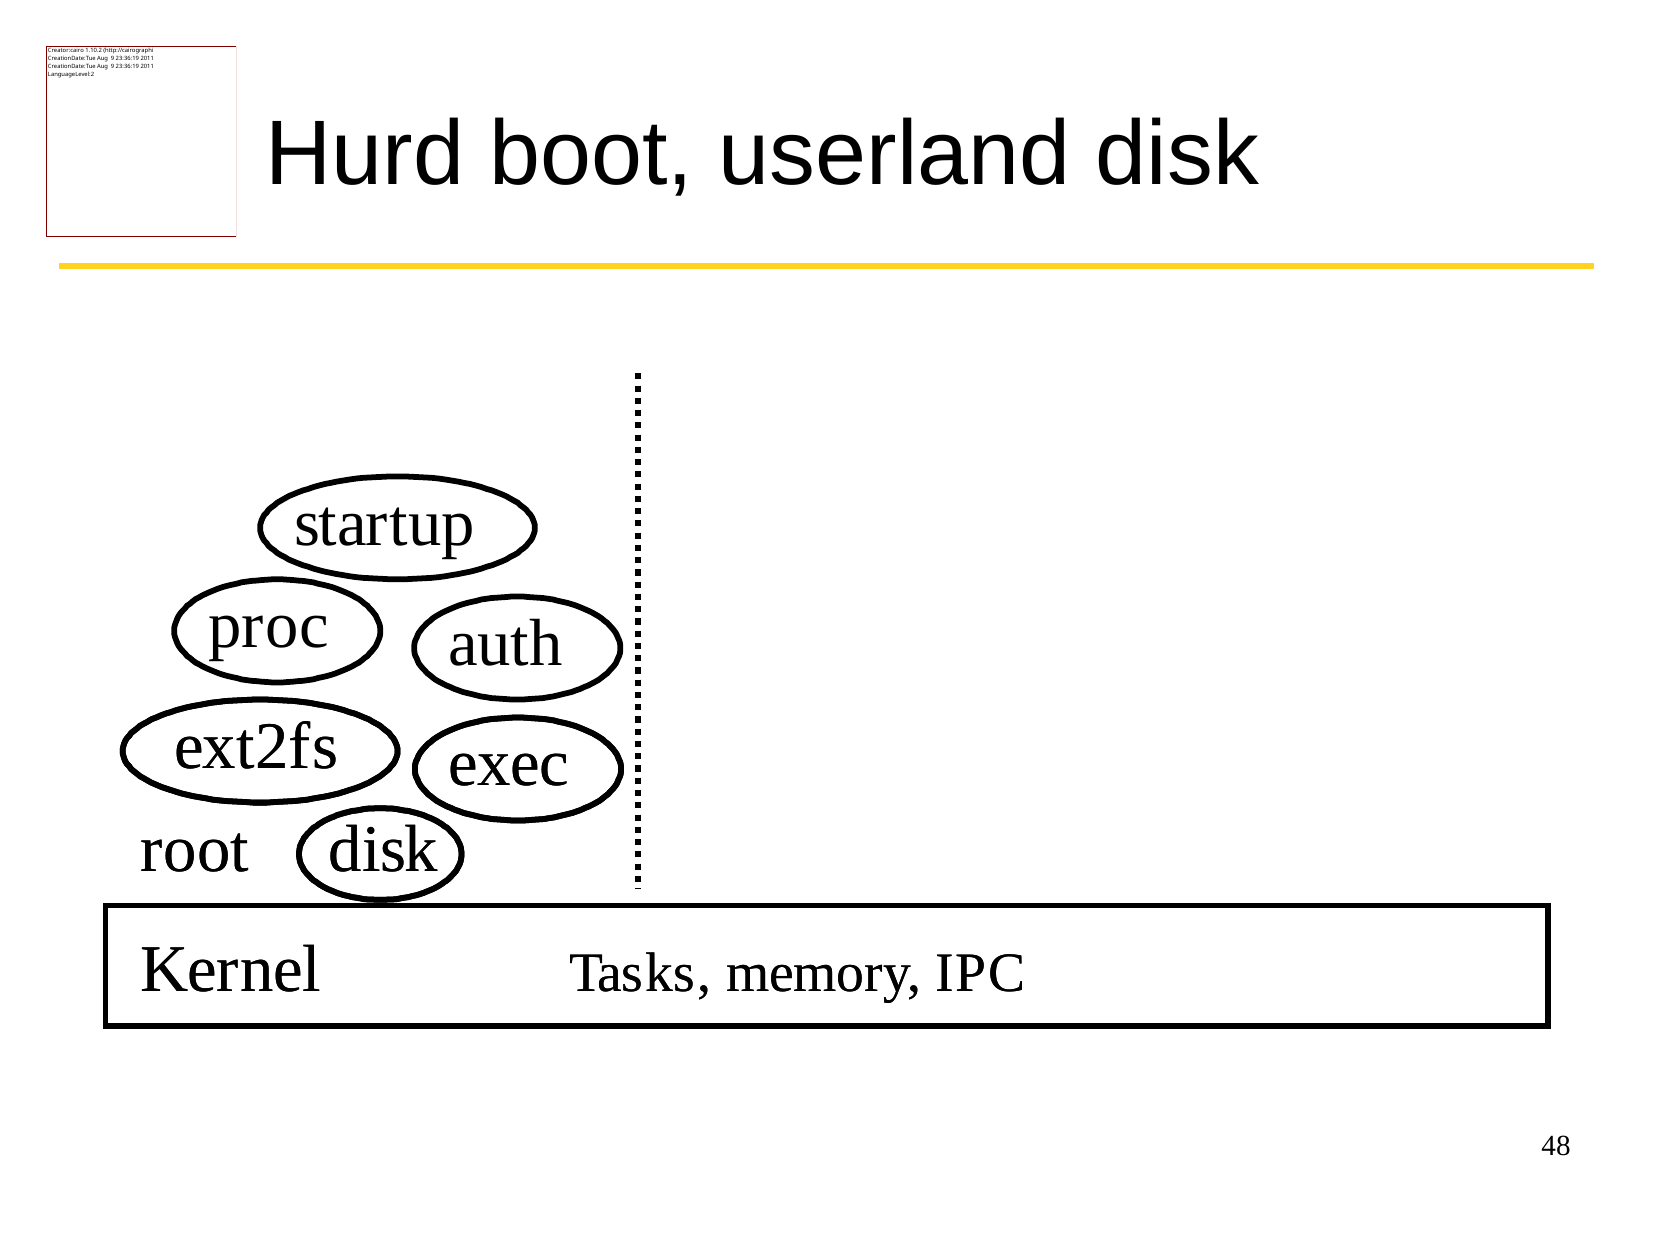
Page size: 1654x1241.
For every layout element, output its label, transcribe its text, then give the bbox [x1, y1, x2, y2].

picture [82, 350, 1571, 1049]
title Hurd boot, userland disk [265, 49, 1571, 257]
